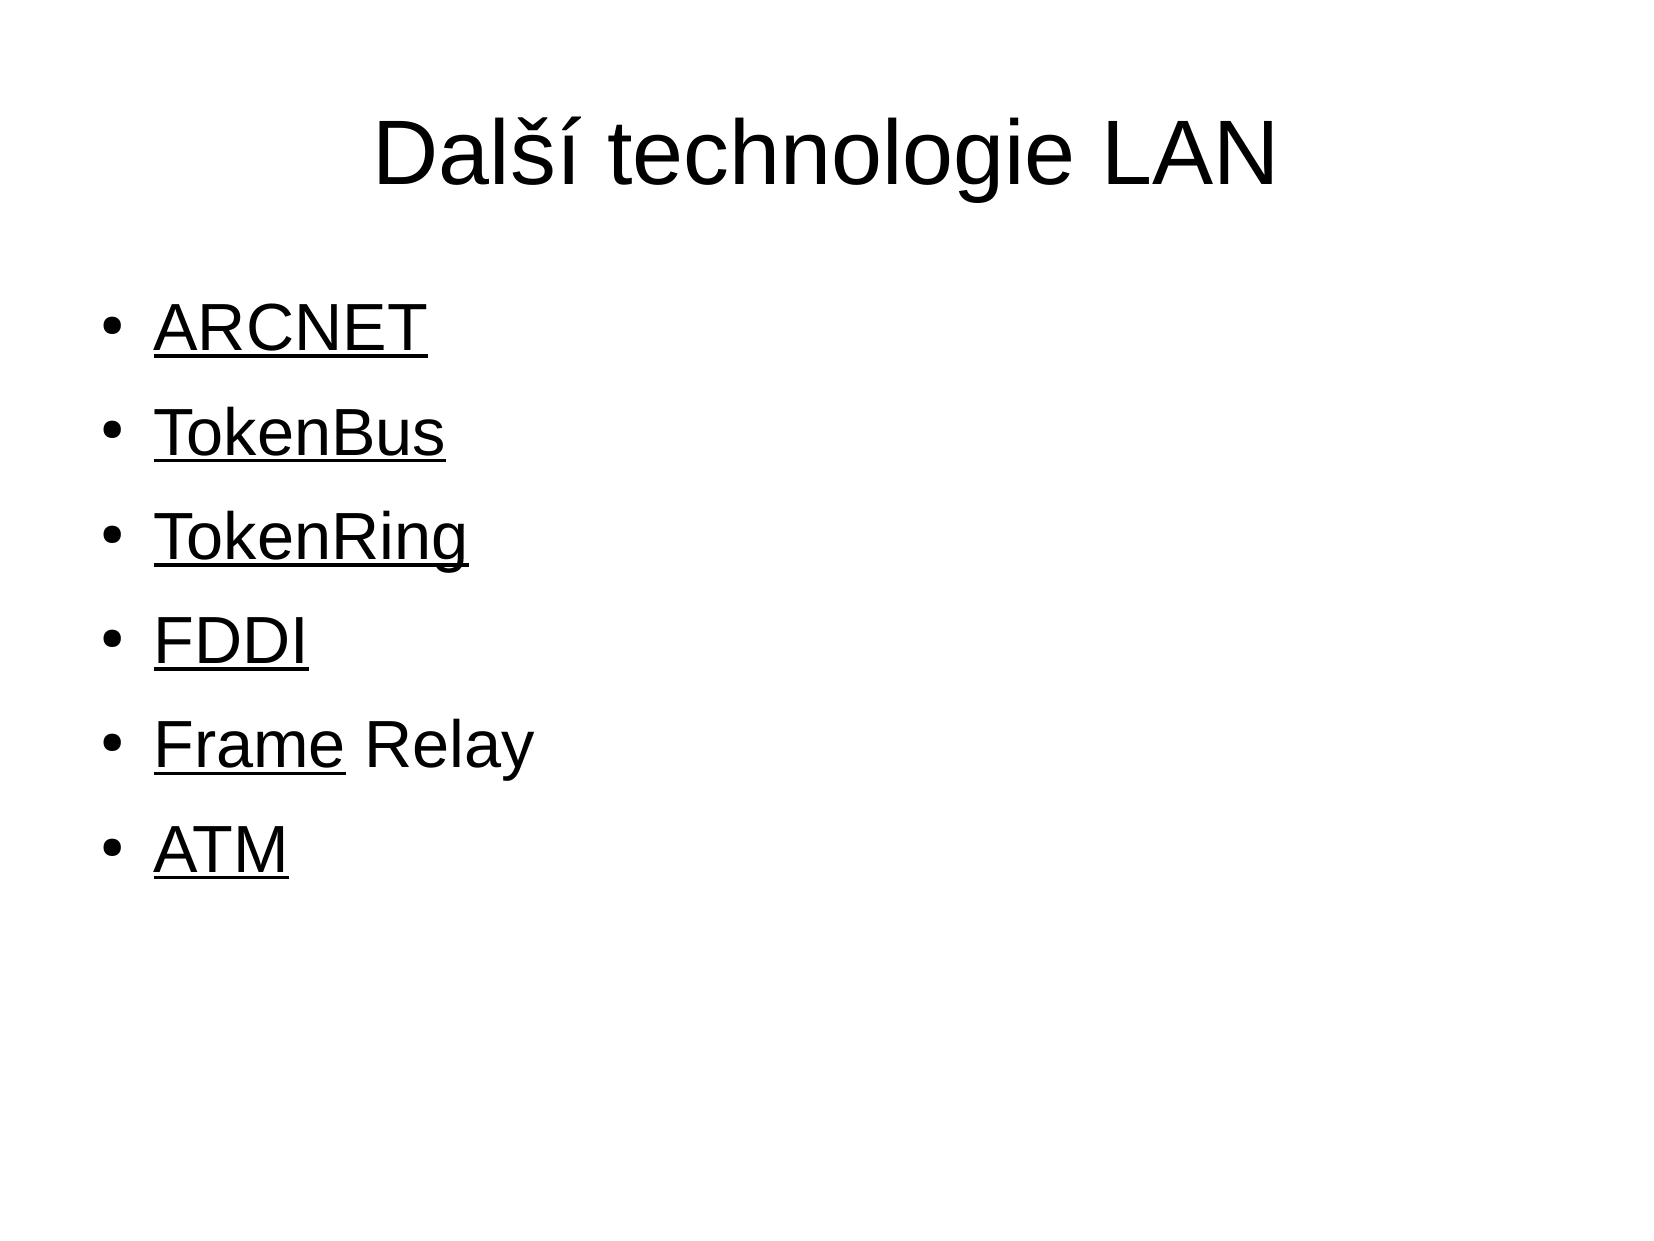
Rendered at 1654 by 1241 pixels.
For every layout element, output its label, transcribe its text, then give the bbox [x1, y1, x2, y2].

title Další technologie LAN [82, 49, 1571, 257]
list ARCNET TokenBus TokenRing FDDI Frame Relay ATM [82, 290, 1571, 1094]
